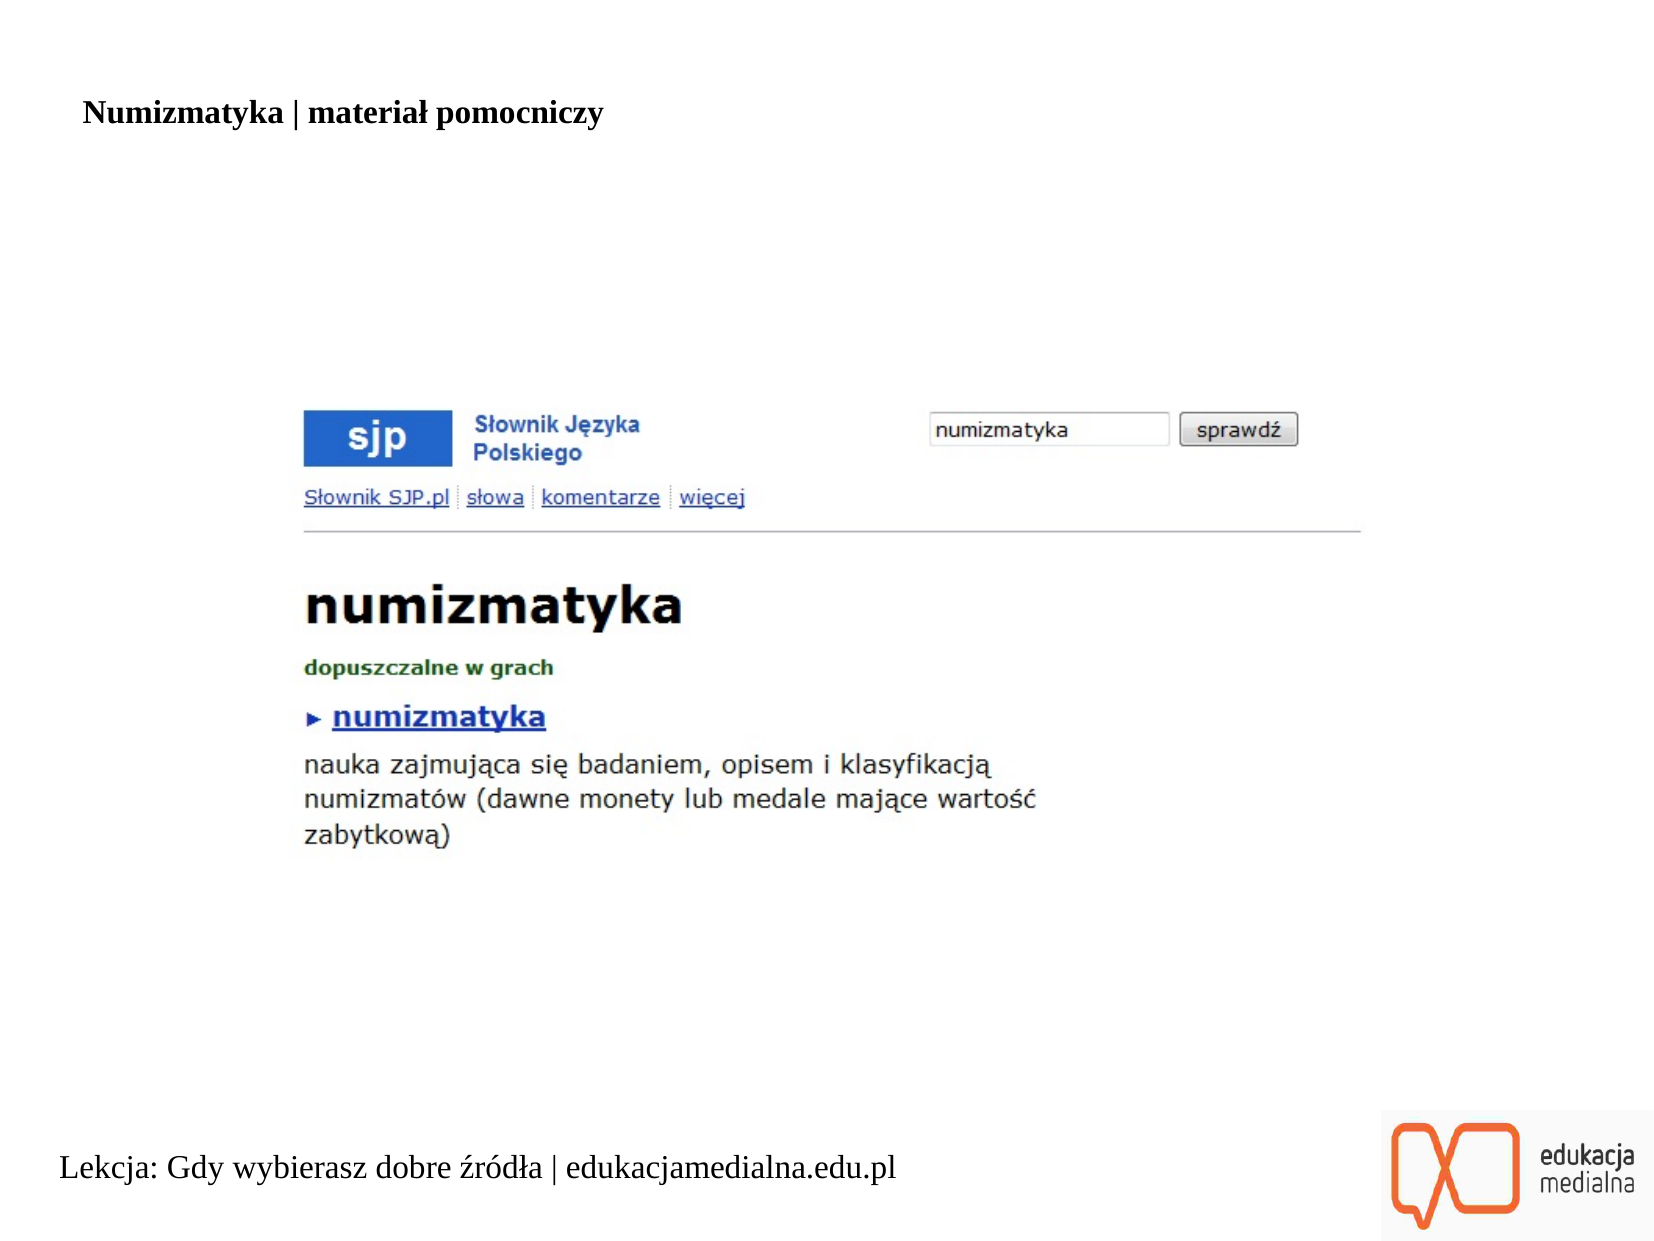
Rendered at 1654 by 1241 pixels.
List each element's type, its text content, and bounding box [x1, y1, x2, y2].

picture [190, 384, 1480, 877]
picture [1381, 1110, 1654, 1241]
title Lekcja: Gdy wybierasz dobre źródła | edukacjamedialna.edu.pl [59, 1145, 1381, 1186]
title Numizmatyka | materiał pomocniczy [82, 90, 1571, 131]
